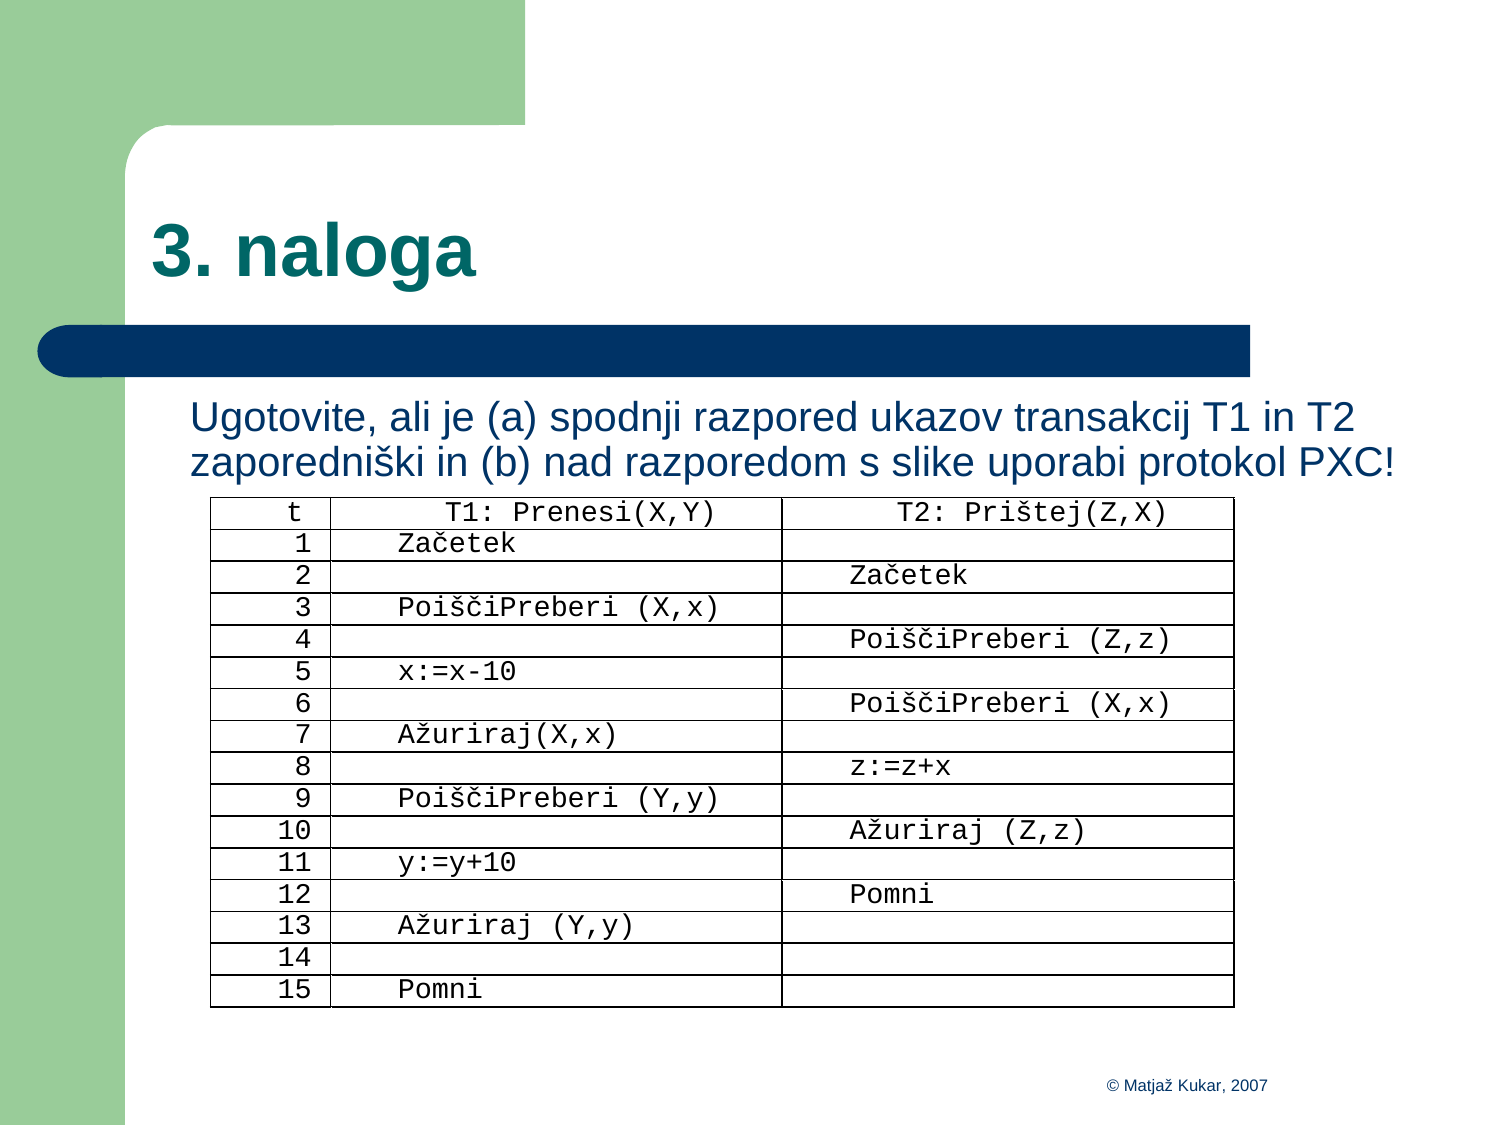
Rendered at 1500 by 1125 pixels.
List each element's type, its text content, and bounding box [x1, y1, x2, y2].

text_box [0, 496, 1500, 1122]
title 3. naloga [136, 136, 1414, 301]
list Ugotovite, ali je (a) spodnji razpored ukazov transakcij T1 in T2 zaporedniški in (b) nad razporedom s slike uporabi protokol PXC! [137, 387, 1438, 496]
